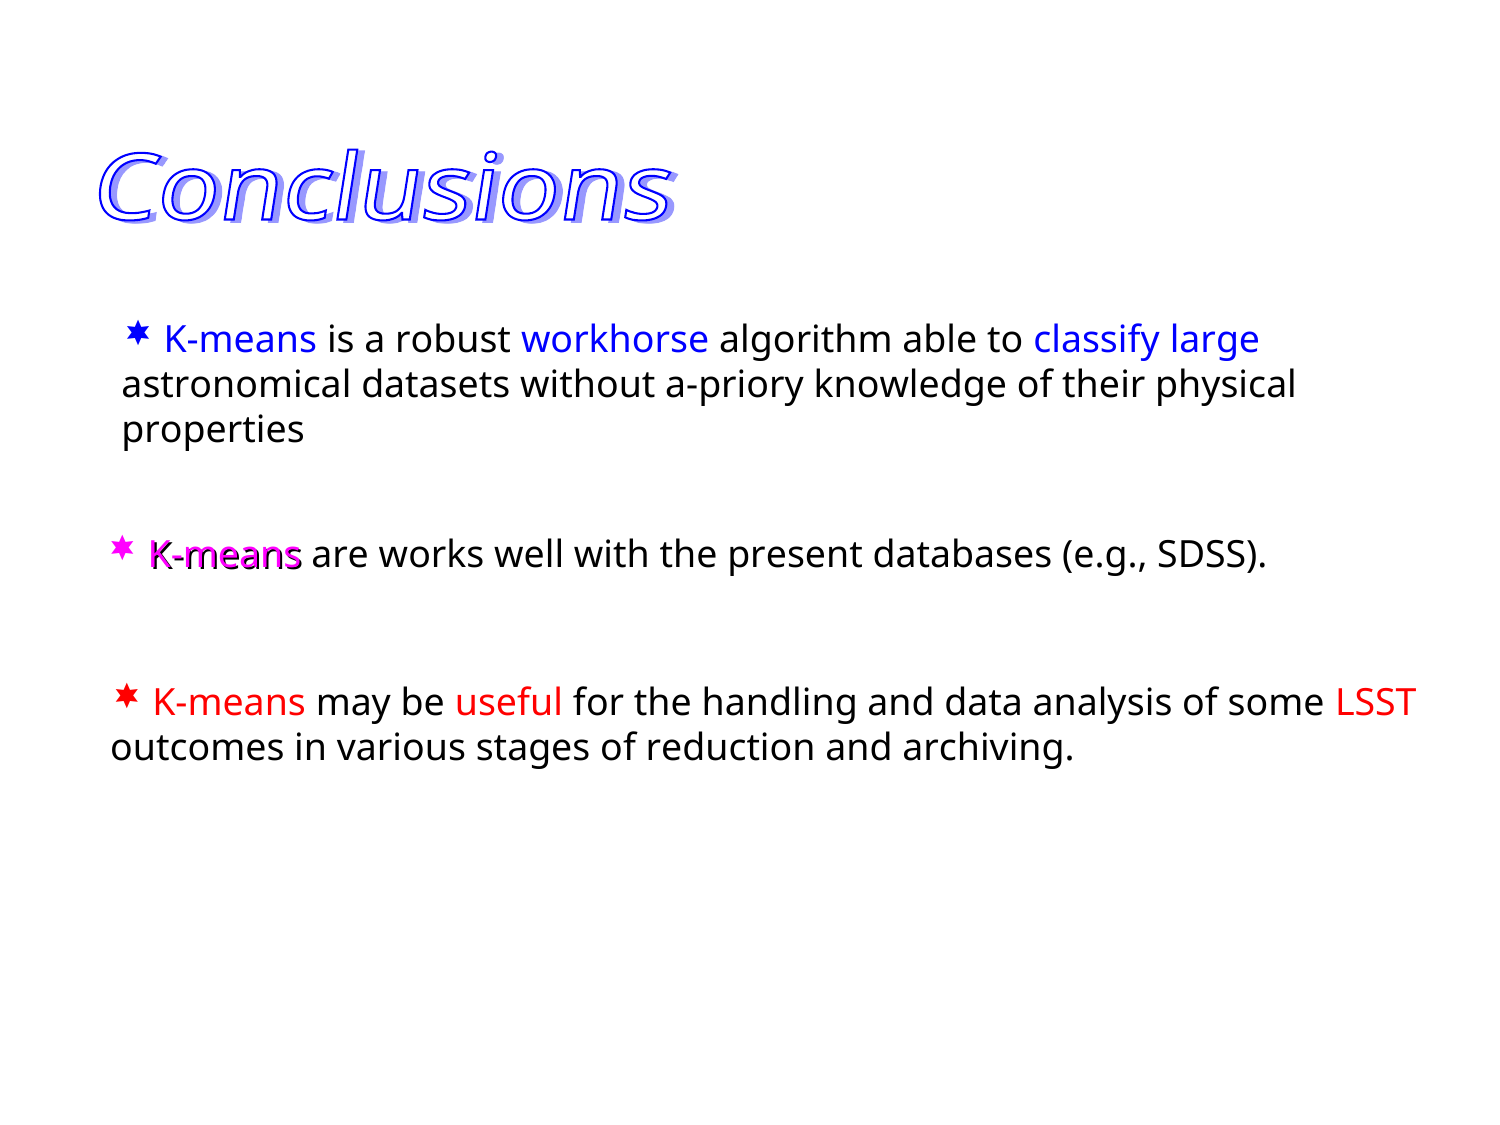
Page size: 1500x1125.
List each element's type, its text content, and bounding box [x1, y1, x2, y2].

text_box Conclusions [424, 169, 470, 221]
text_box Conclusions [224, 169, 277, 220]
text_box Conclusions [365, 170, 418, 221]
text_box K-means is a robust workhorse algorithm able to classify large astronomical datasets without a-priory knowledge of their physical properties [106, 307, 1382, 459]
text_box Conclusions [288, 169, 333, 221]
text_box Conclusions [99, 152, 161, 221]
text_box Conclusions [476, 170, 494, 220]
text_box Conclusions [337, 149, 358, 220]
text_box Conclusions [625, 169, 671, 221]
text_box K-means may be useful for the handling and data analysis of some LSST outcomes in various stages of reduction and archiving. [95, 670, 1446, 776]
text_box Conclusions [163, 169, 215, 221]
text_box Conclusions [564, 169, 617, 220]
text_box K-means are works well with the present databases (e.g., SDSS). [90, 522, 1404, 636]
text_box Conclusions [503, 169, 555, 221]
